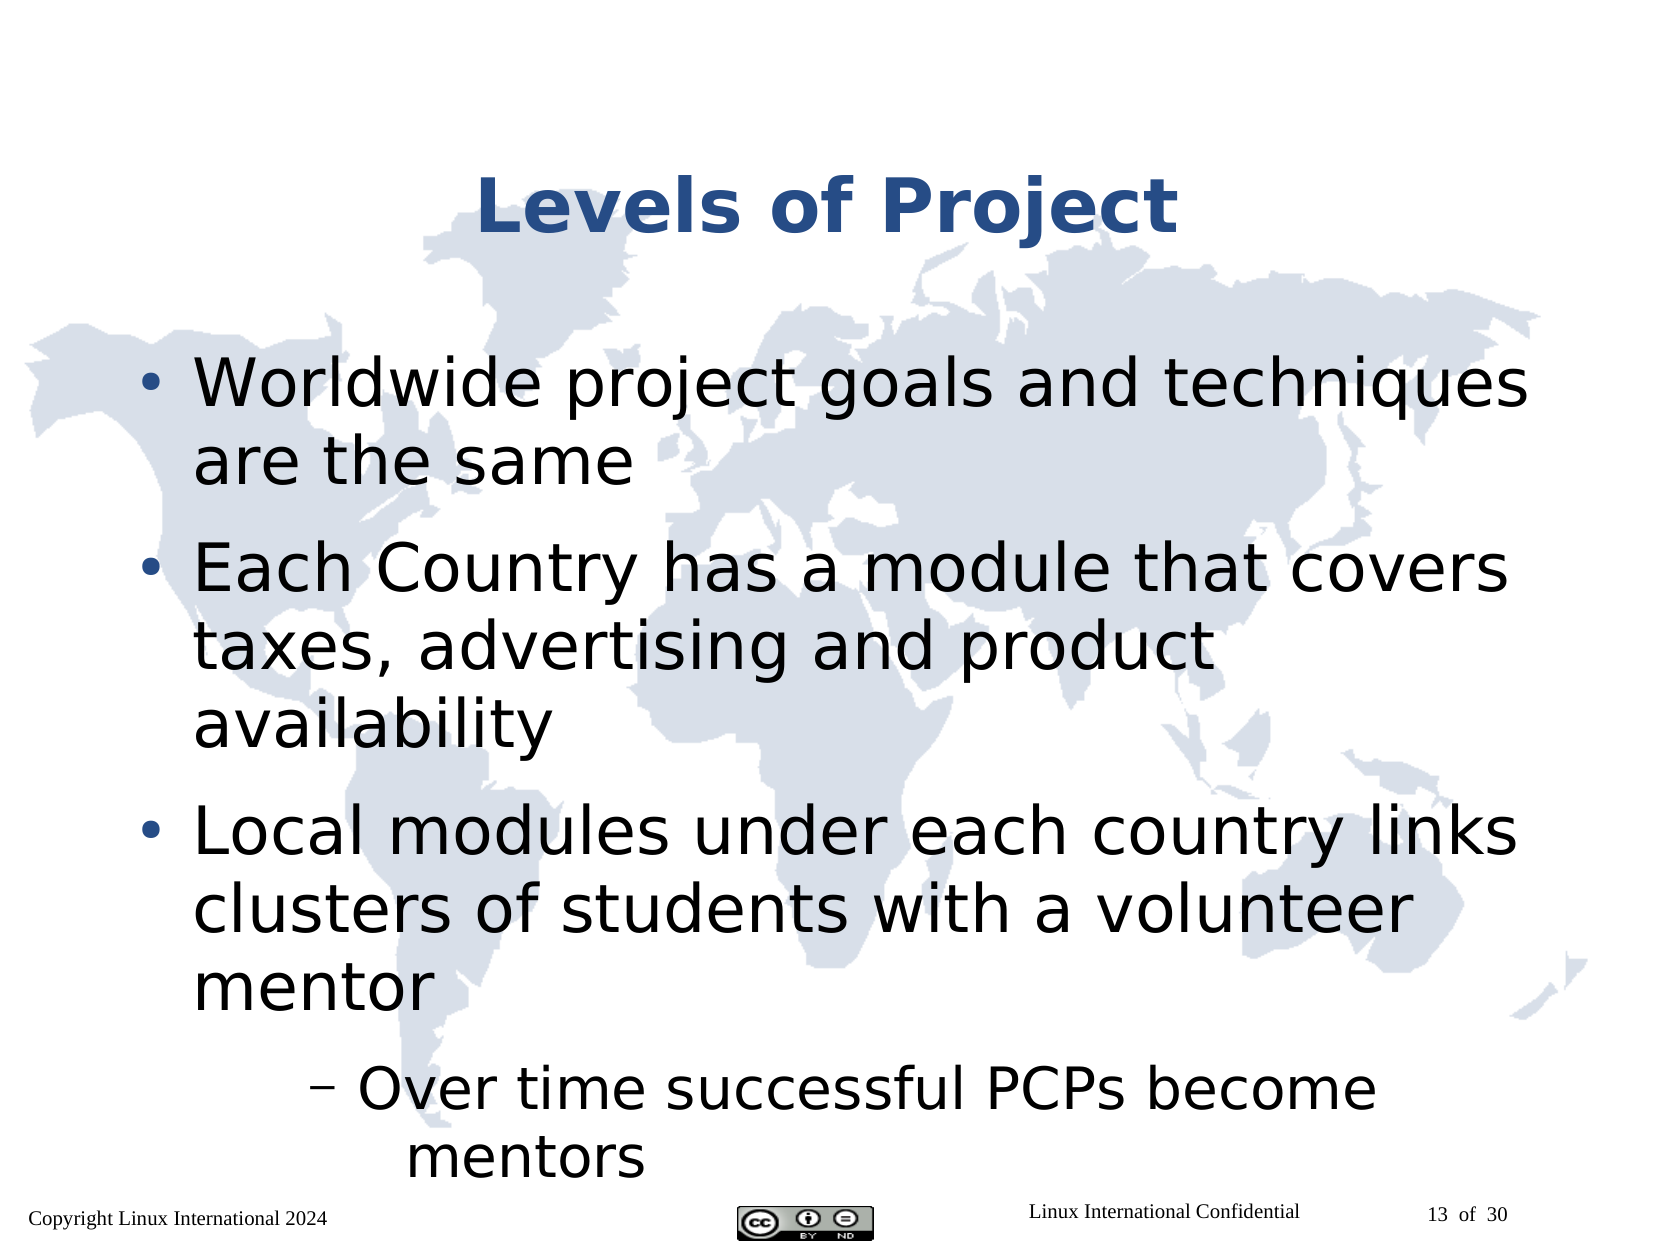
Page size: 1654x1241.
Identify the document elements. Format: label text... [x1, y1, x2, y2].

list Worldwide project goals and techniques are the same Each Country has a module that covers taxes, advertising and product availability Local modules under each country links clusters of students with a volunteer mentor Over time successful PCPs become mentors [121, 344, 1534, 1192]
title Levels of Project [121, 102, 1534, 310]
picture [0, 108, 1616, 1164]
picture [737, 1206, 874, 1241]
